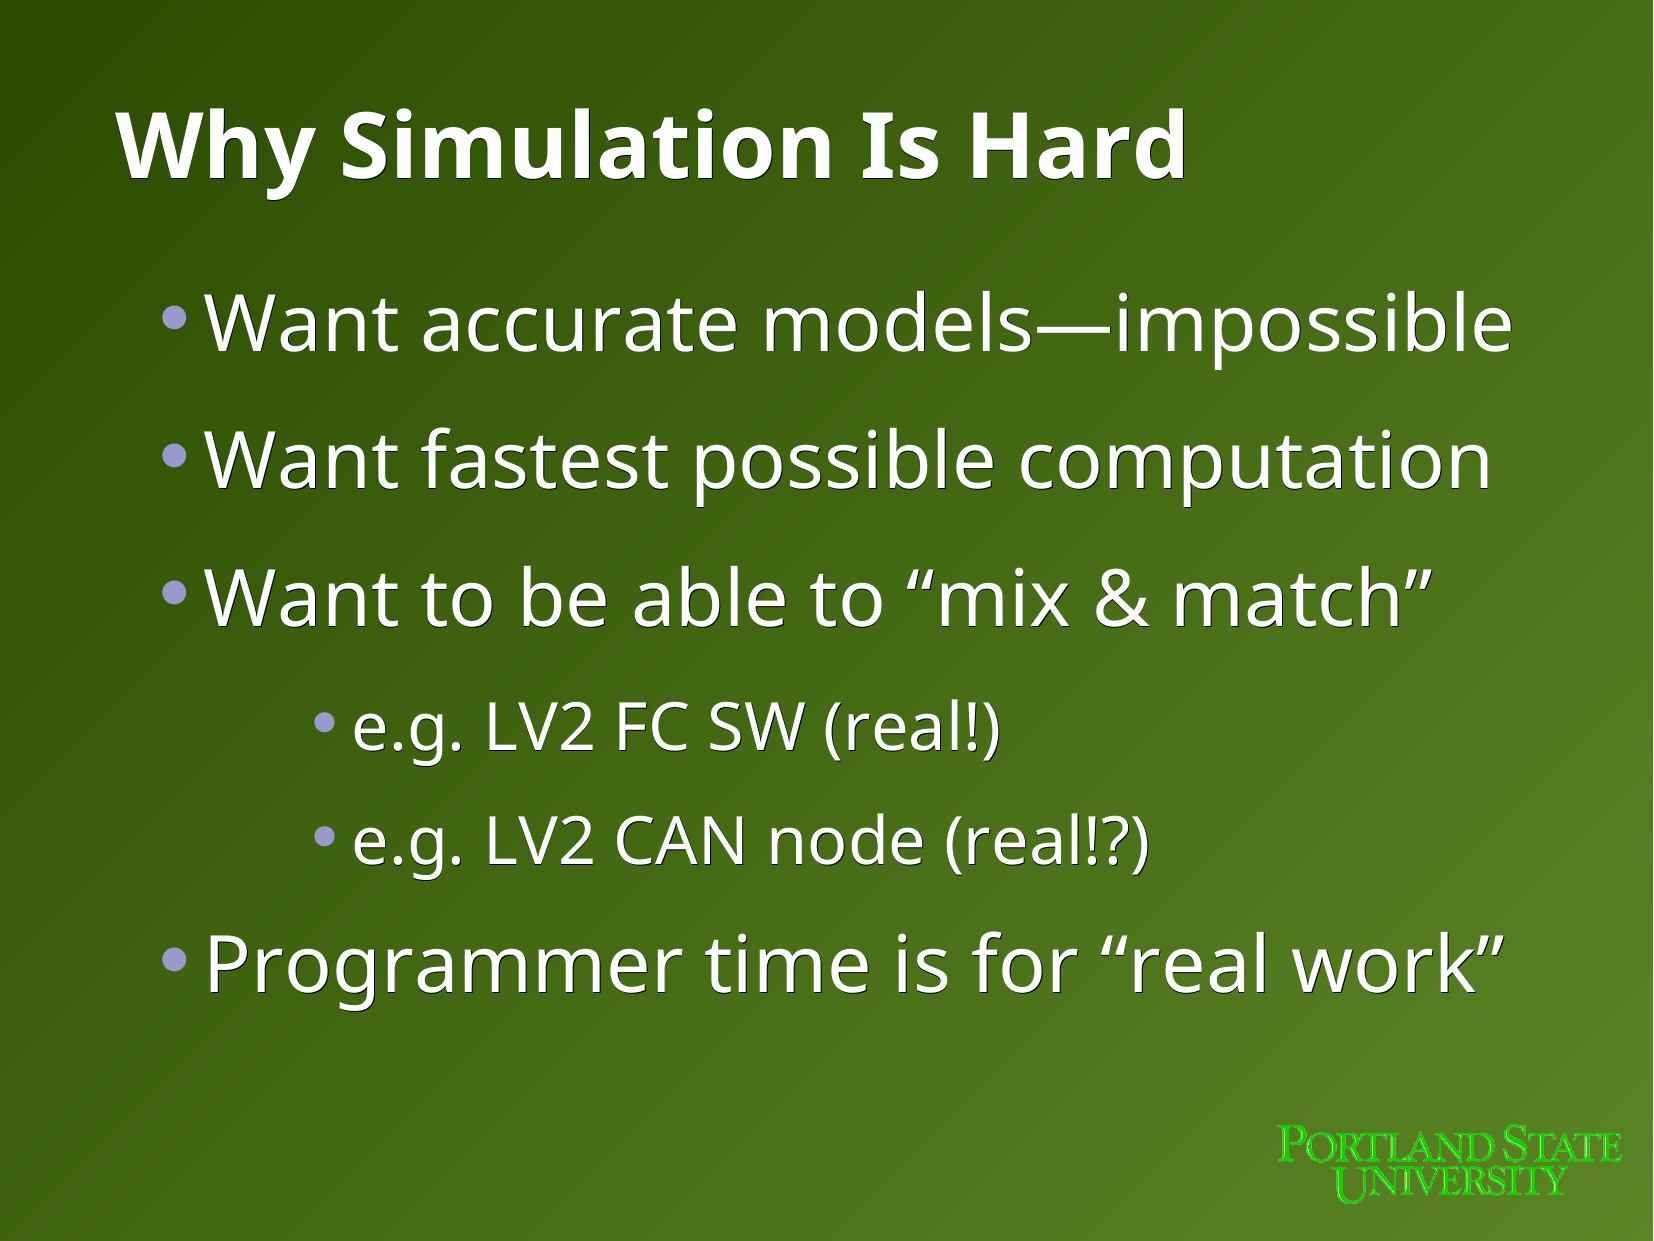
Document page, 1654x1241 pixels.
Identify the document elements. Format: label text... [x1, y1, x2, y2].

picture [1277, 1124, 1622, 1204]
title Why Simulation Is Hard [115, 86, 1527, 200]
list Want accurate models—impossible Want fastest possible computation Want to be able to “mix & match” e.g. LV2 FC SW (real!) e.g. LV2 CAN node (real!?) Programmer time is for “real work” [115, 266, 1527, 1049]
